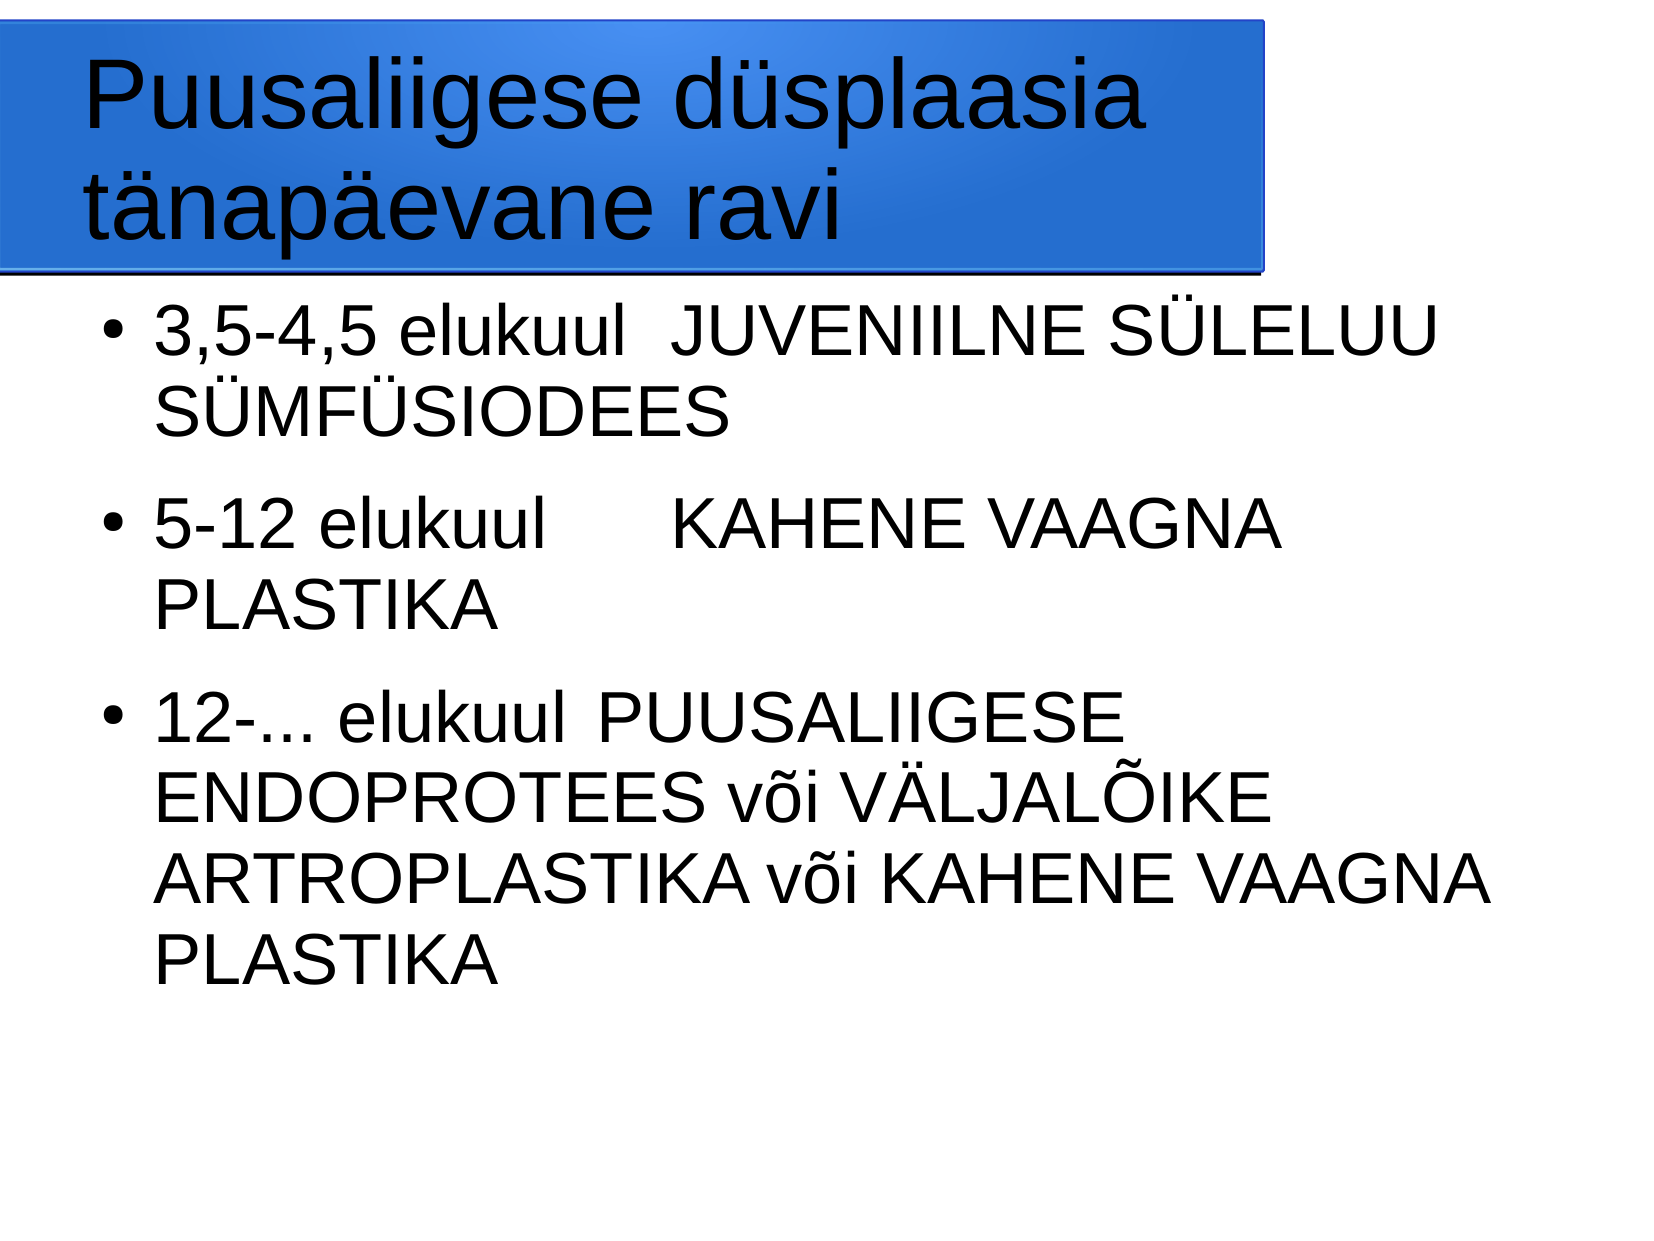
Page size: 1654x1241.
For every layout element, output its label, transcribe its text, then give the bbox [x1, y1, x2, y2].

list 3,5-4,5 elukuul JUVENIILNE SÜLELUU SÜMFÜSIODEES 5-12 elukuul KAHENE VAAGNA PLASTIKA 12-... elukuul PUUSALIIGESE ENDOPROTEES või VÄLJALÕIKE ARTROPLASTIKA või KAHENE VAAGNA PLASTIKA [82, 290, 1571, 1010]
title Puusaliigese düsplaasia tänapäevane ravi [82, 38, 1235, 261]
